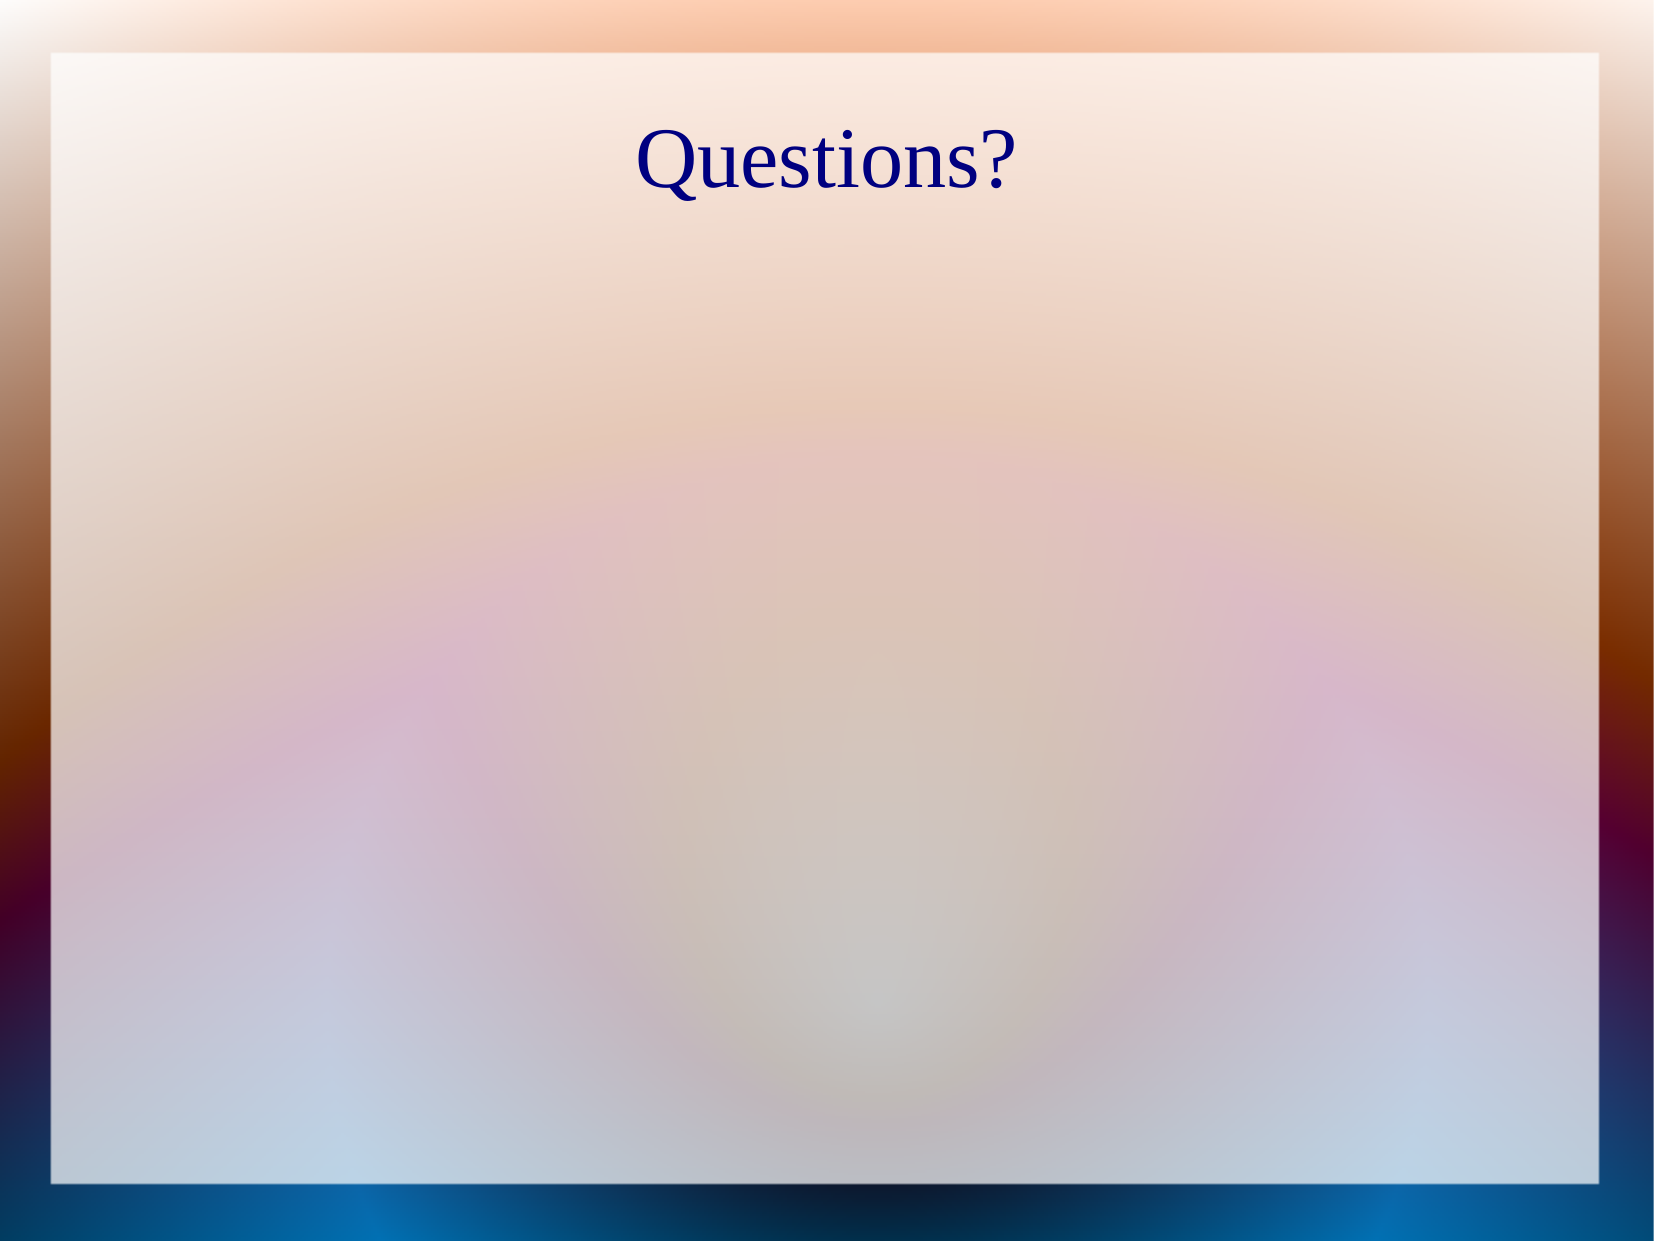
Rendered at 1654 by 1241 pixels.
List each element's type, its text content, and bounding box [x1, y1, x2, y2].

picture [0, 0, 1654, 1241]
title Questions? [82, 55, 1571, 263]
